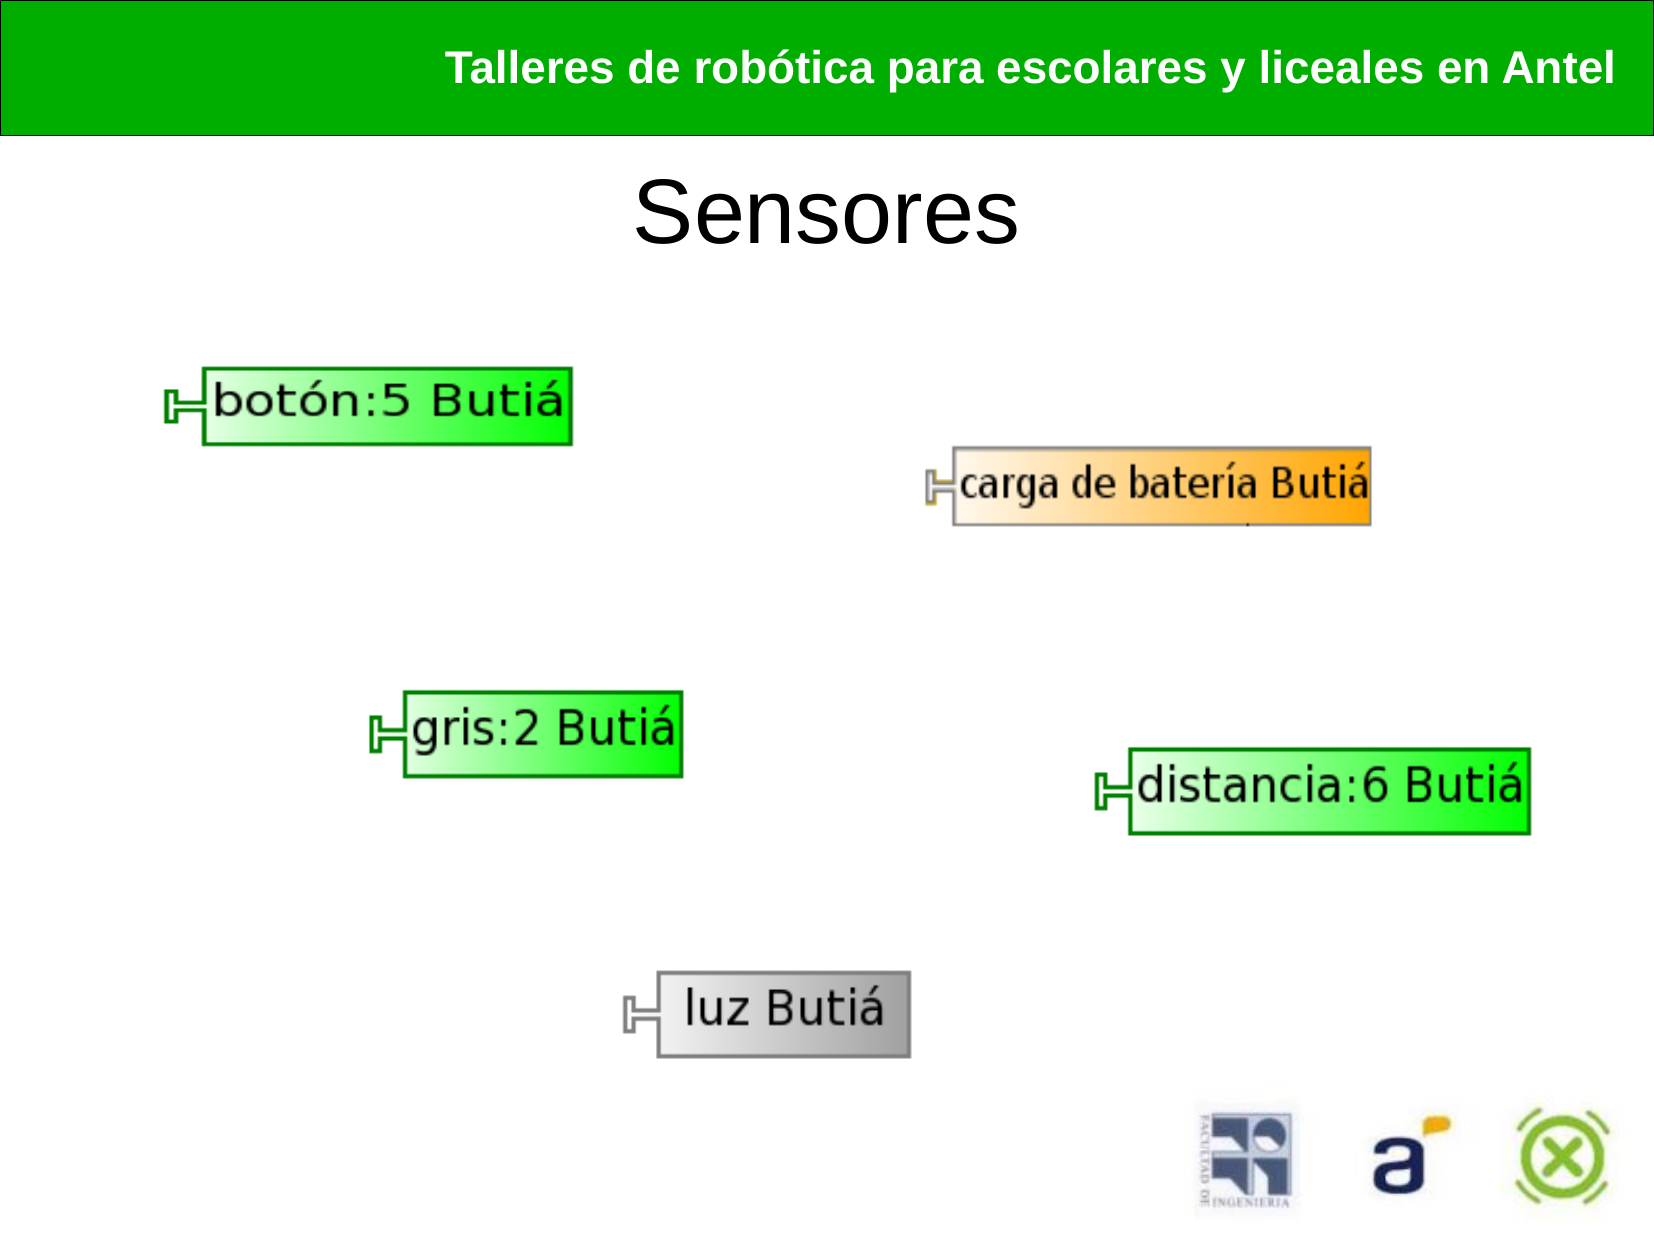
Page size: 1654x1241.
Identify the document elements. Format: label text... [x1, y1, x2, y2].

picture [0, 136, 1654, 1241]
title Sensores [82, 136, 1571, 316]
text_box Talleres de robótica para escolares y liceales en Antel [0, 0, 1654, 136]
